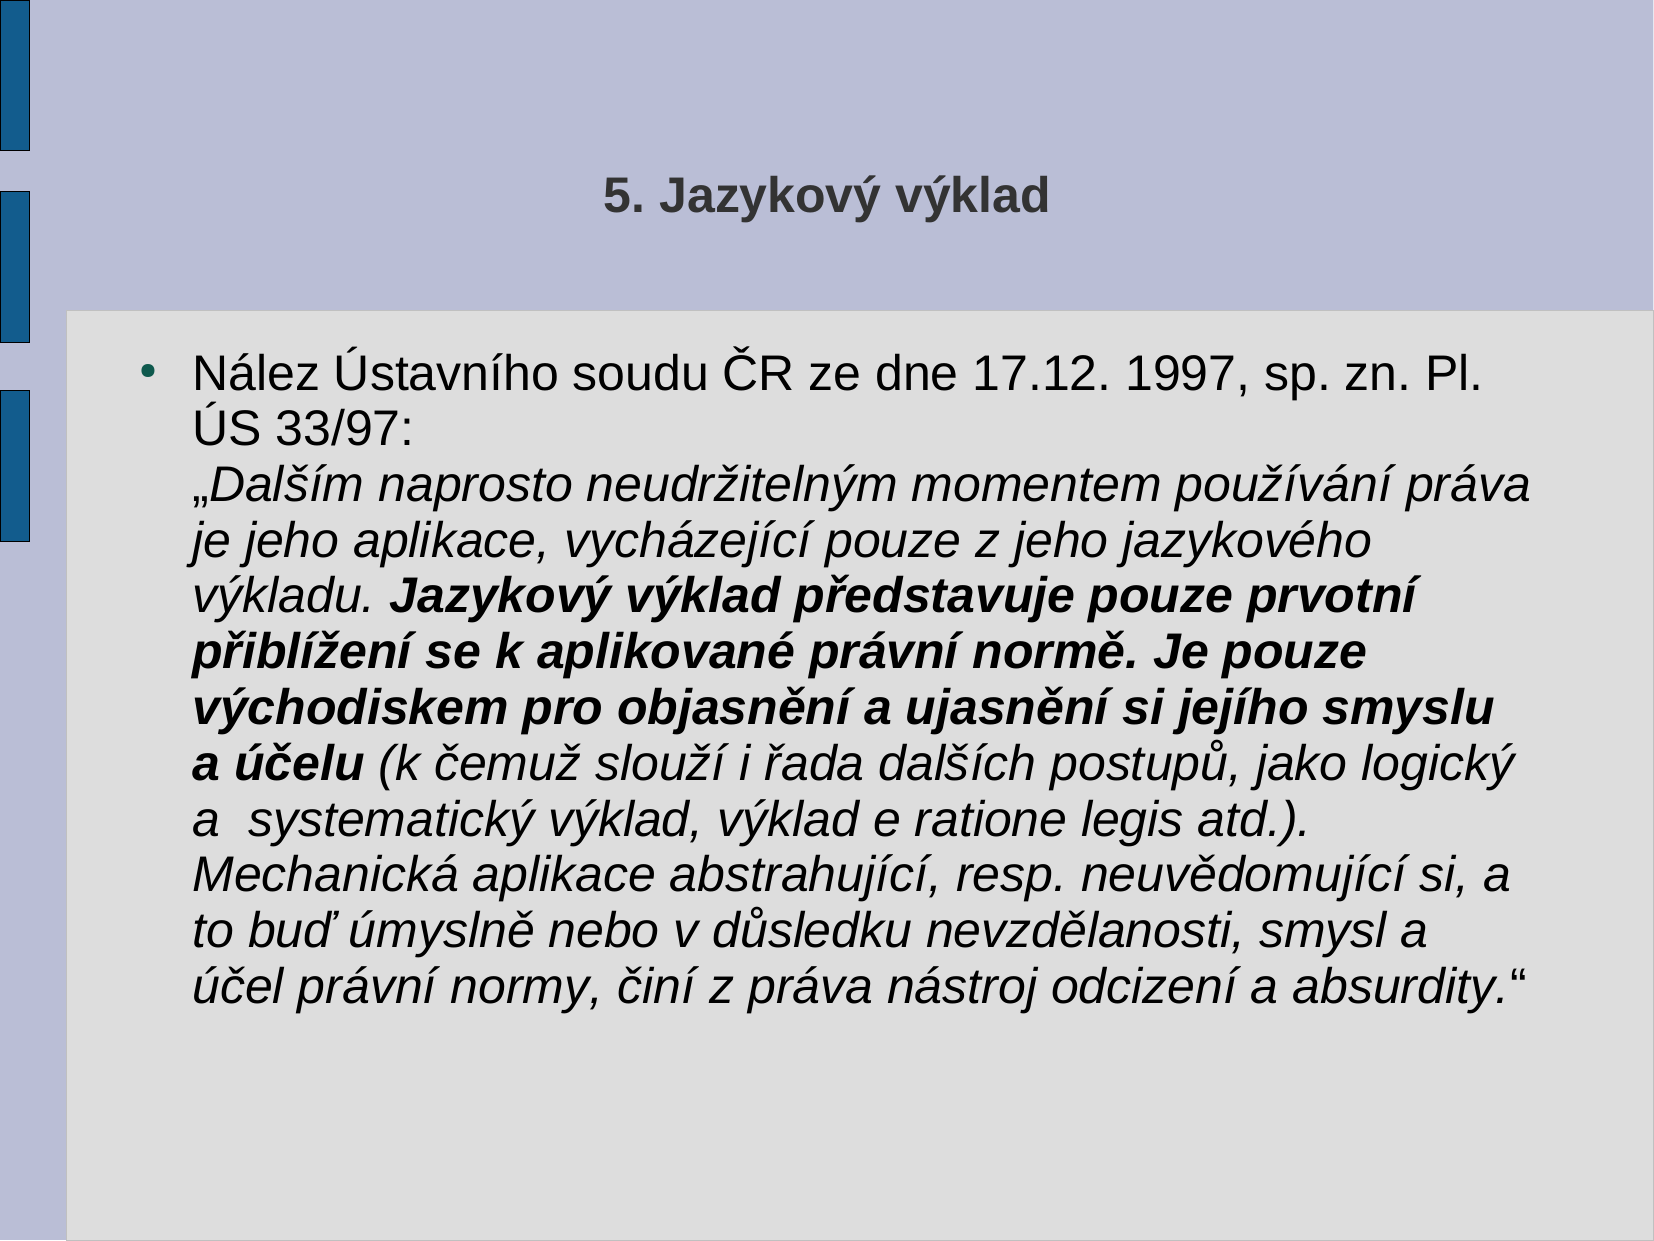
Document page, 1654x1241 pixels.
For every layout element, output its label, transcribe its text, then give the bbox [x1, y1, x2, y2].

list Nález Ústavního soudu ČR ze dne 17.12. 1997, sp. zn. Pl. ÚS 33/97: „Dalším naprosto neudržitelným momentem používání práva je jeho aplikace, vycházející pouze z jeho jazykového výkladu. Jazykový výklad představuje pouze prvotní přiblížení se k aplikované právní normě. Je pouze východiskem pro objasnění a ujasnění si jejího smyslu a účelu (k čemuž slouží i řada dalších postupů, jako logický a systematický výklad, výklad e ratione legis atd.). Mechanická aplikace abstrahující, resp. neuvědomující si, a to buď úmyslně nebo v důsledku nevzdělanosti, smysl a účel právní normy, činí z práva nástroj odcizení a absurdity.“ [121, 344, 1534, 1127]
title 5. Jazykový výklad [121, 91, 1534, 299]
